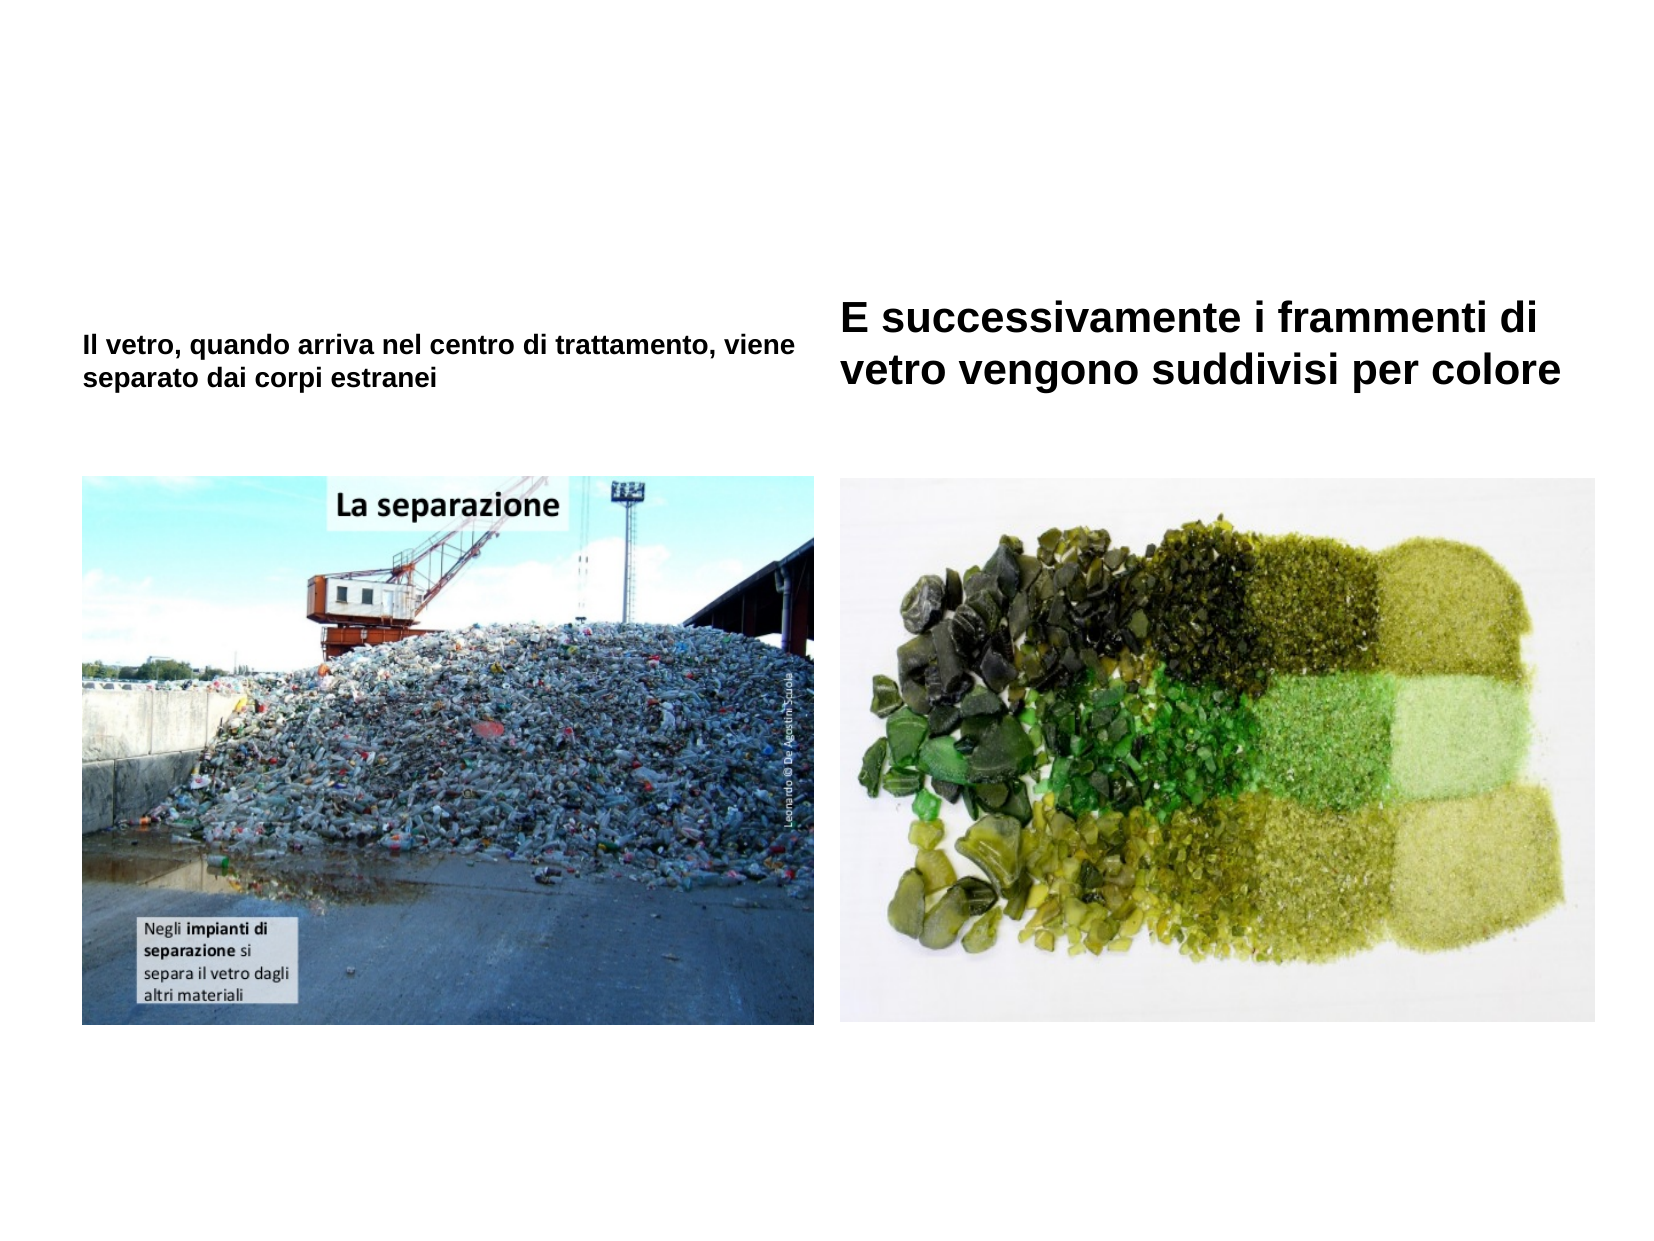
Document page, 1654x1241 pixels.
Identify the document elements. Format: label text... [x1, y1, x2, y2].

list Il vetro, quando arriva nel centro di trattamento, viene separato dai corpi estranei [82, 325, 814, 394]
picture [82, 476, 814, 1025]
list E successivamente i frammenti di vetro vengono suddivisi per colore [840, 277, 1572, 394]
picture [840, 478, 1595, 1022]
